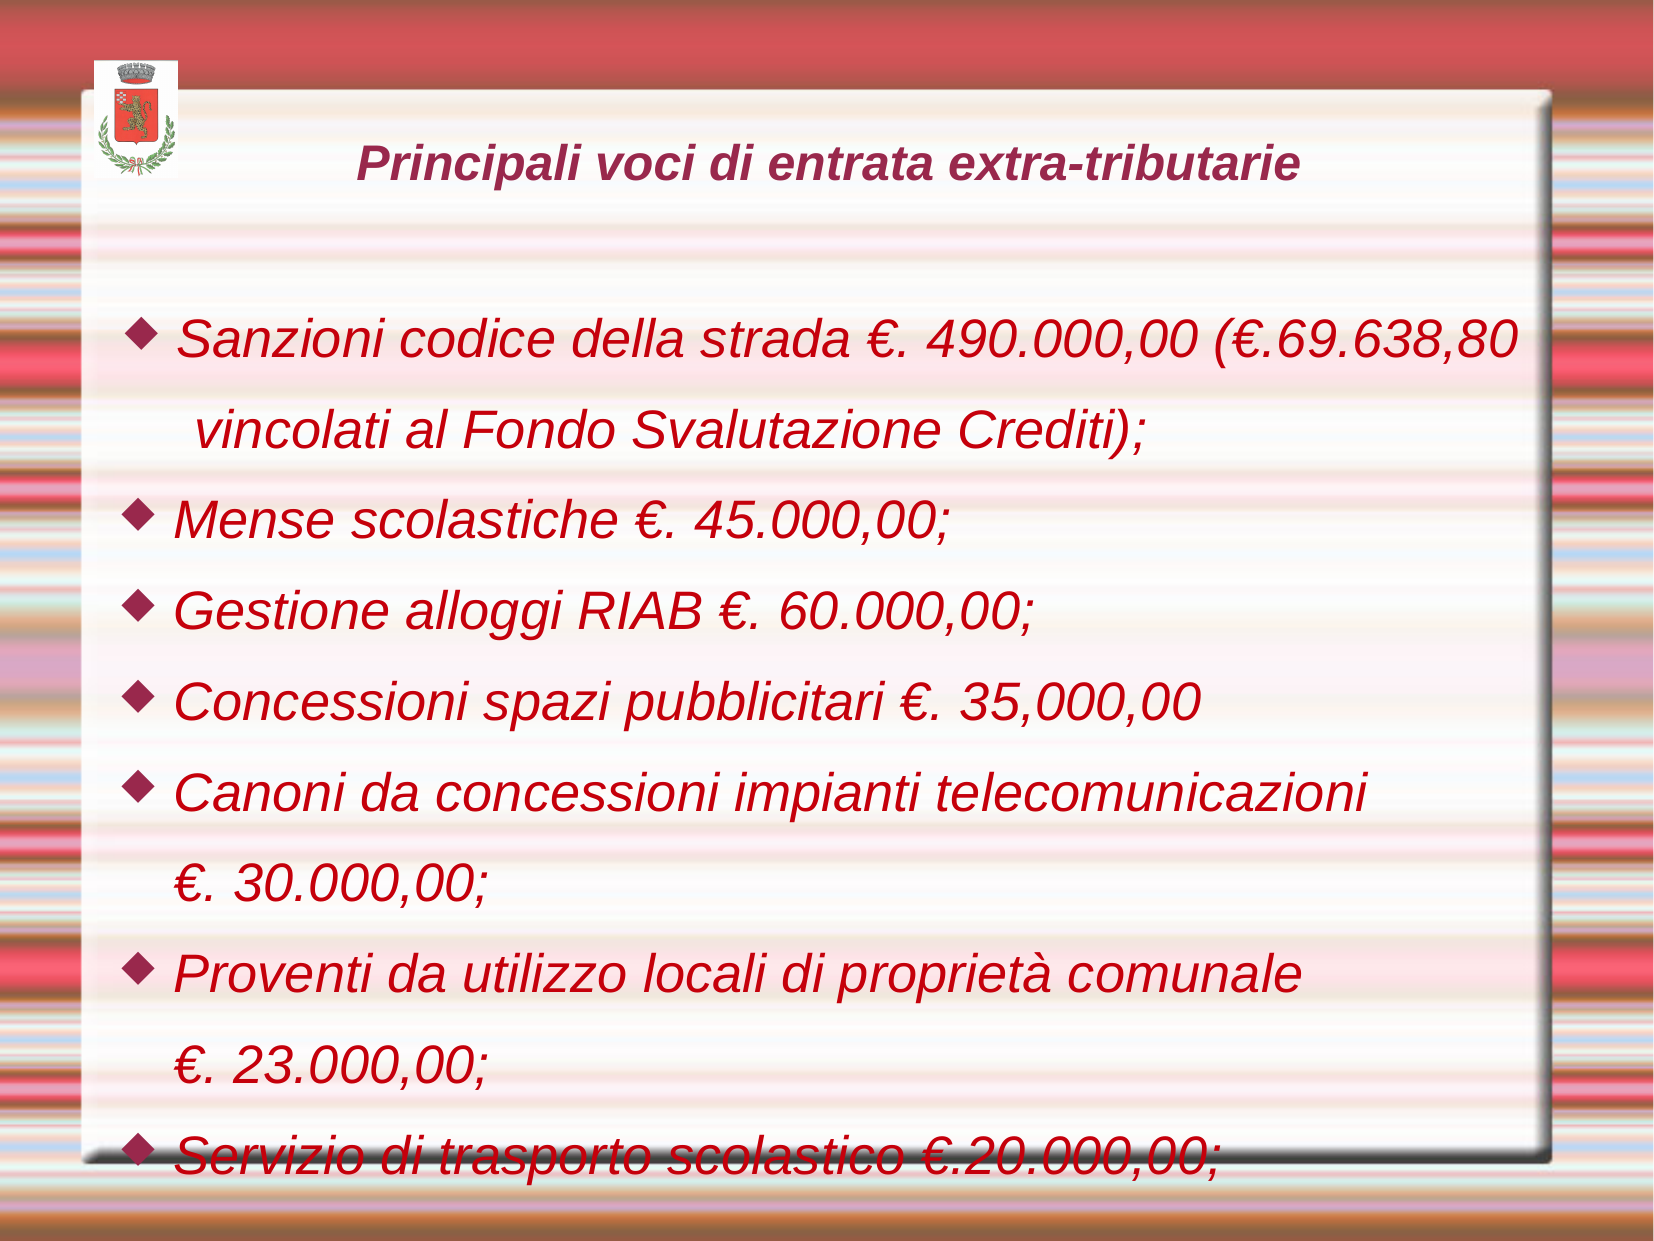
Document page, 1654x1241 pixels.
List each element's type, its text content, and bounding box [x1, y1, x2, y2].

list Sanzioni codice della strada €. 490.000,00 (€.69.638,80 vincolati al Fondo Svalutazione Crediti); Mense scolastiche €. 45.000,00; Gestione alloggi RIAB €. 60.000,00; Concessioni spazi pubblicitari €. 35,000,00 Canoni da concessioni impianti telecomunicazioni €. 30.000,00; Proventi da utilizzo locali di proprietà comunale €. 23.000,00; Servizio di trasporto scolastico €.20.000,00; [118, 278, 1548, 1152]
picture [0, 0, 1654, 1241]
title Principali voci di entrata extra-tributarie [123, 59, 1536, 267]
